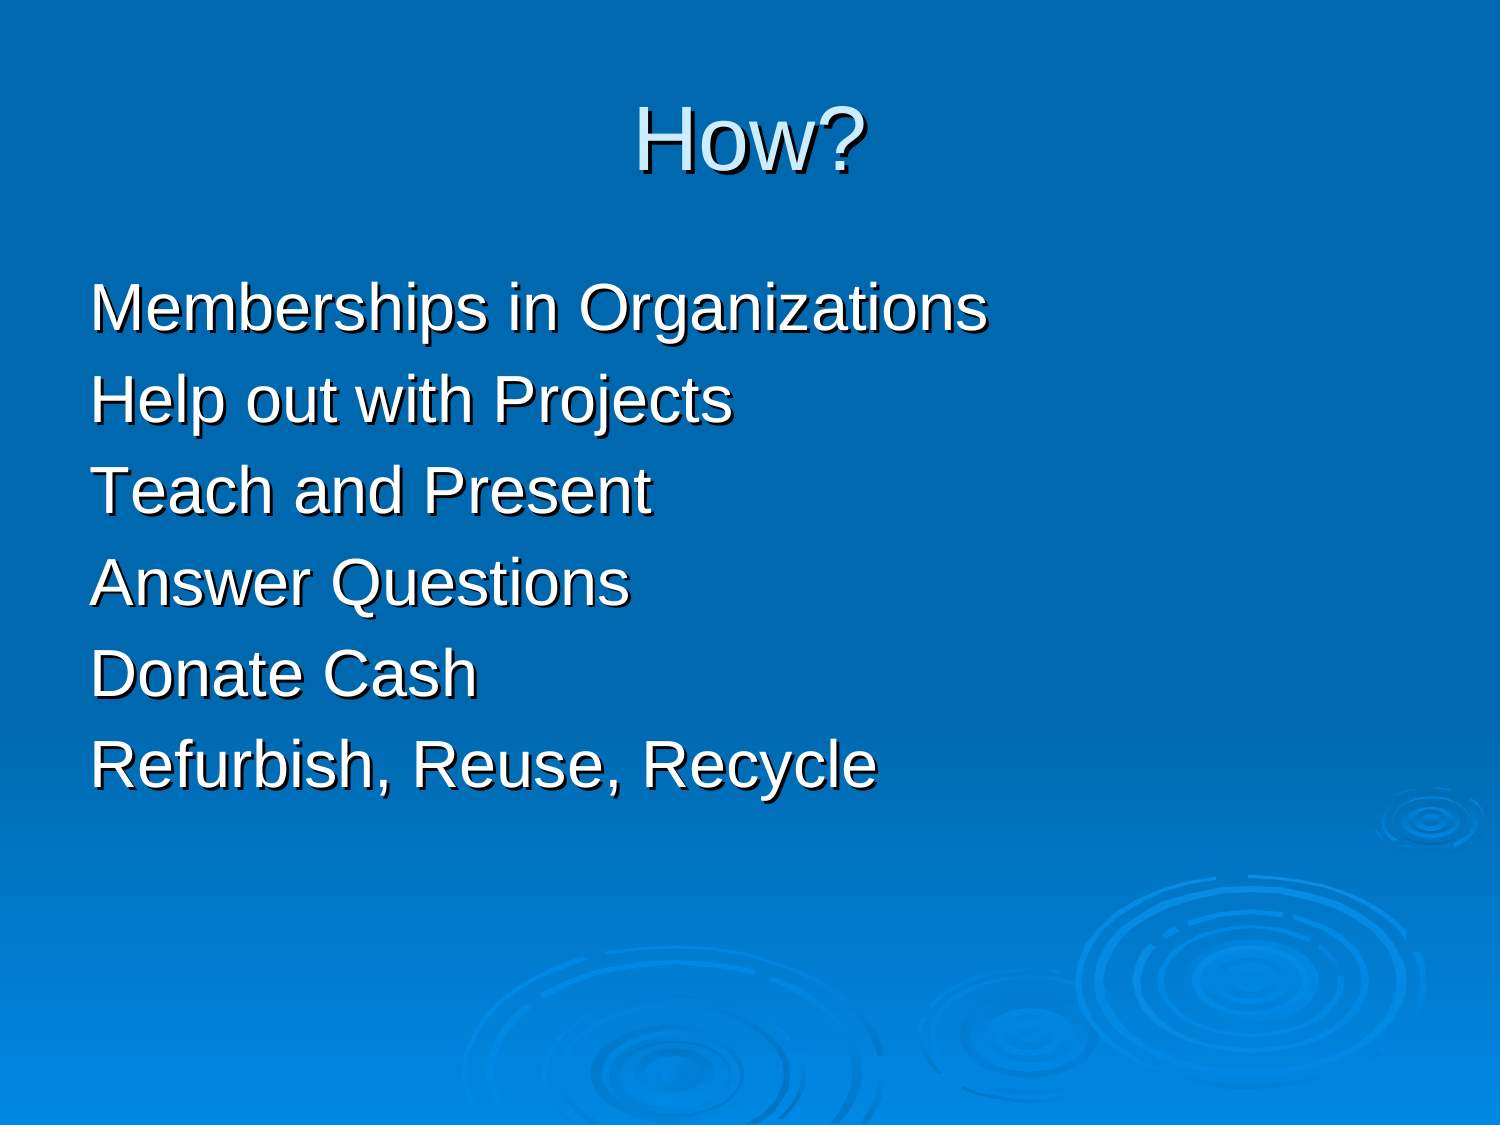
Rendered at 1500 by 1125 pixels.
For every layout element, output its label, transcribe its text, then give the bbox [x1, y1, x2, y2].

title How? [75, 45, 1426, 233]
list Memberships in Organizations Help out with Projects Teach and Present Answer Questions Donate Cash Refurbish, Reuse, Recycle [75, 262, 1426, 1006]
